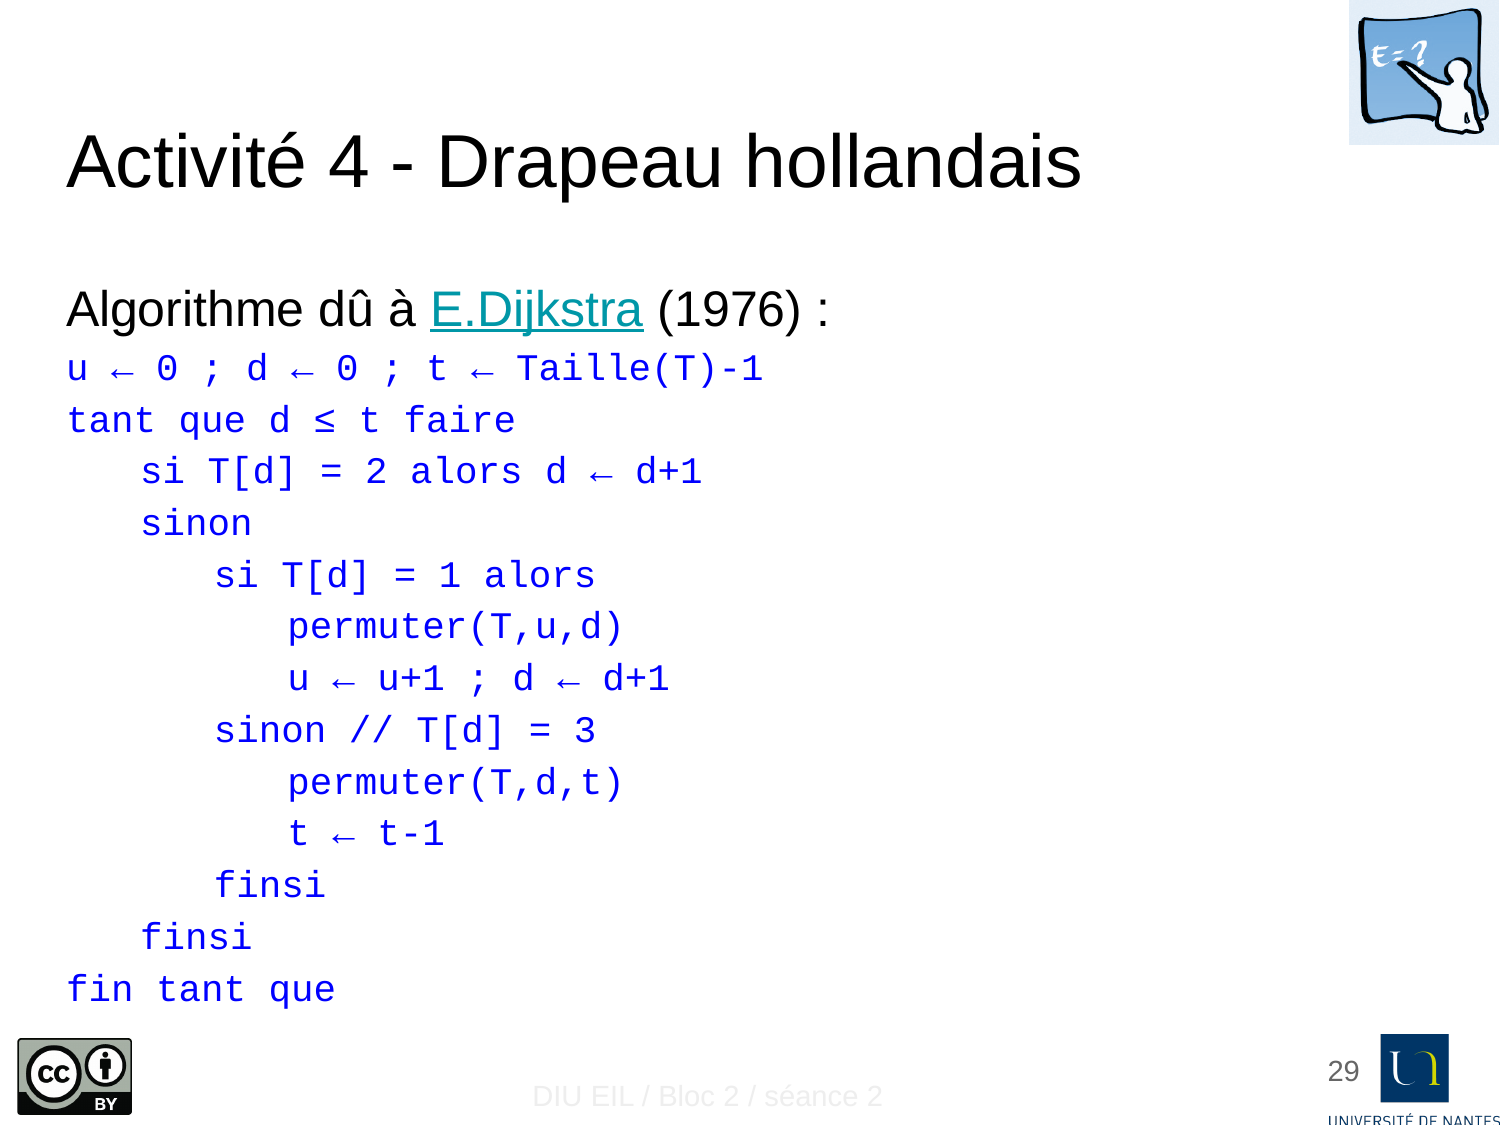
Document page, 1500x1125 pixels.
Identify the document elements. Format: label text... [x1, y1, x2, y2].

picture [1329, 1034, 1500, 1125]
slide_number <numéro> [1284, 1038, 1375, 1102]
picture [1349, 0, 1499, 145]
picture [17, 1038, 132, 1115]
list Algorithme dû à E.Dijkstra (1976) : u ← 0 ; d ← 0 ; t ← Taille(T)-1 tant que d ≤ t faire si T[d] = 2 alors d ← d+1 sinon si T[d] = 1 alors permuter(T,u,d) u ← u+1 ; d ← d+1 sinon // T[d] = 3 permuter(T,d,t) t ← t-1 finsi finsi fin tant que [51, 252, 1449, 1064]
title Activité 4 - Drapeau hollandais [51, 97, 1449, 223]
